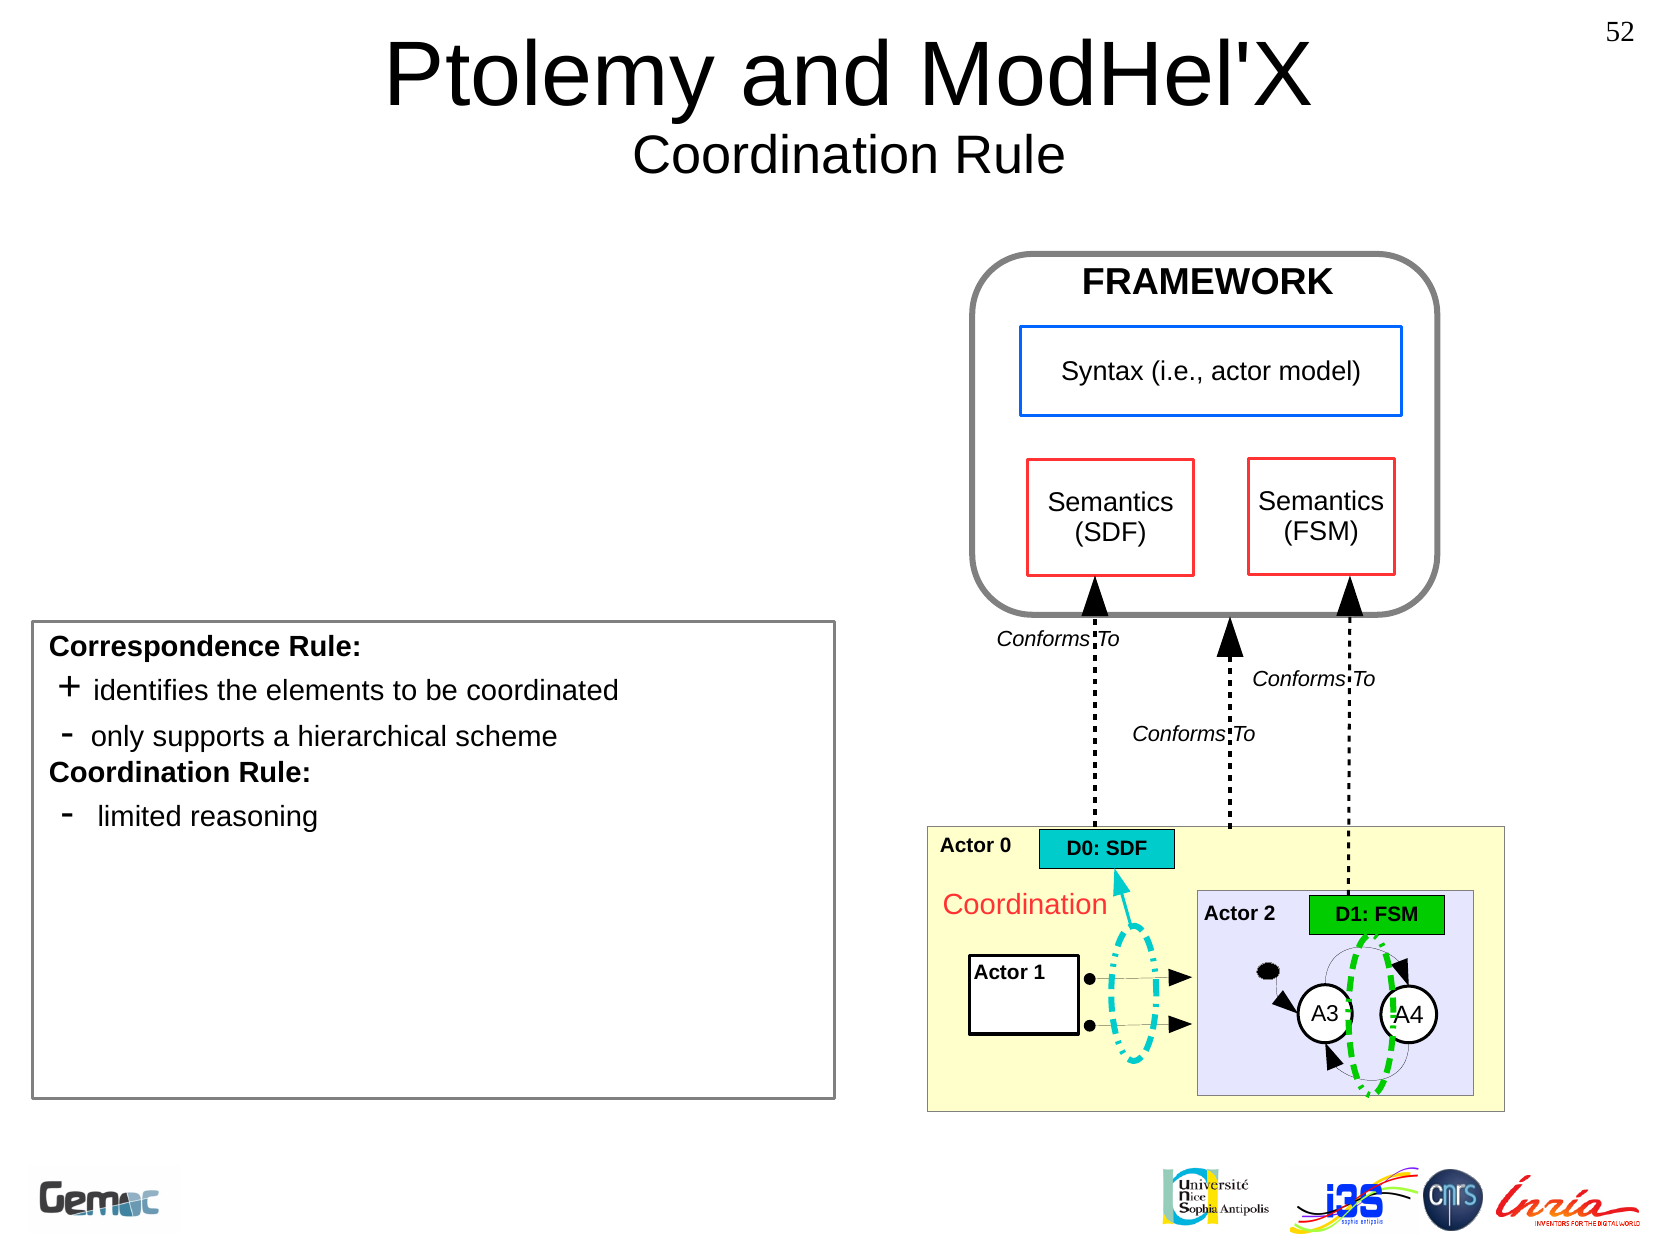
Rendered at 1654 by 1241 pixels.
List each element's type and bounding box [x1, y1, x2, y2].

text_box [900, 826, 1505, 1112]
text_box [981, 619, 1200, 675]
text_box [32, 621, 835, 1099]
title [105, 0, 1594, 208]
text_box [1117, 659, 1456, 769]
picture [1137, 1150, 1647, 1241]
text_box [945, 252, 1471, 615]
